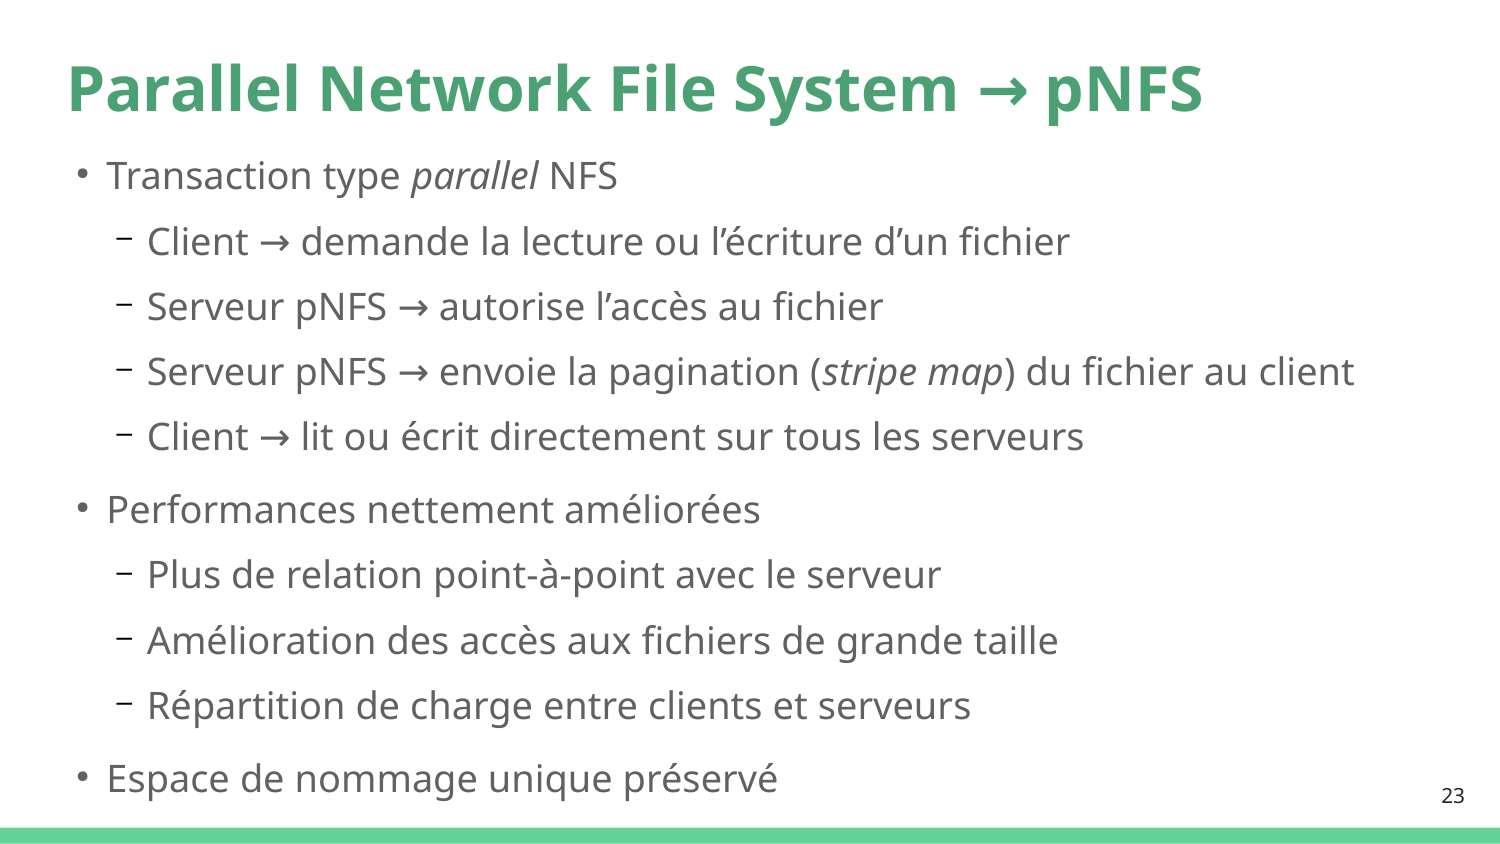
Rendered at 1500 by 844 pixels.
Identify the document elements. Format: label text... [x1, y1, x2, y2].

list Transaction type parallel NFS Client → demande la lecture ou l’écriture d’un fichier Serveur pNFS → autorise l’accès au fichier Serveur pNFS → envoie la pagination (stripe map) du fichier au client Client → lit ou écrit directement sur tous les serveurs Performances nettement améliorées Plus de relation point-à-point avec le serveur Amélioration des accès aux fichiers de grande taille Répartition de charge entre clients et serveurs Espace de nommage unique préservé [51, 126, 1449, 836]
title Parallel Network File System → pNFS [51, 23, 1449, 117]
slide_number <numéro> [1389, 764, 1480, 830]
